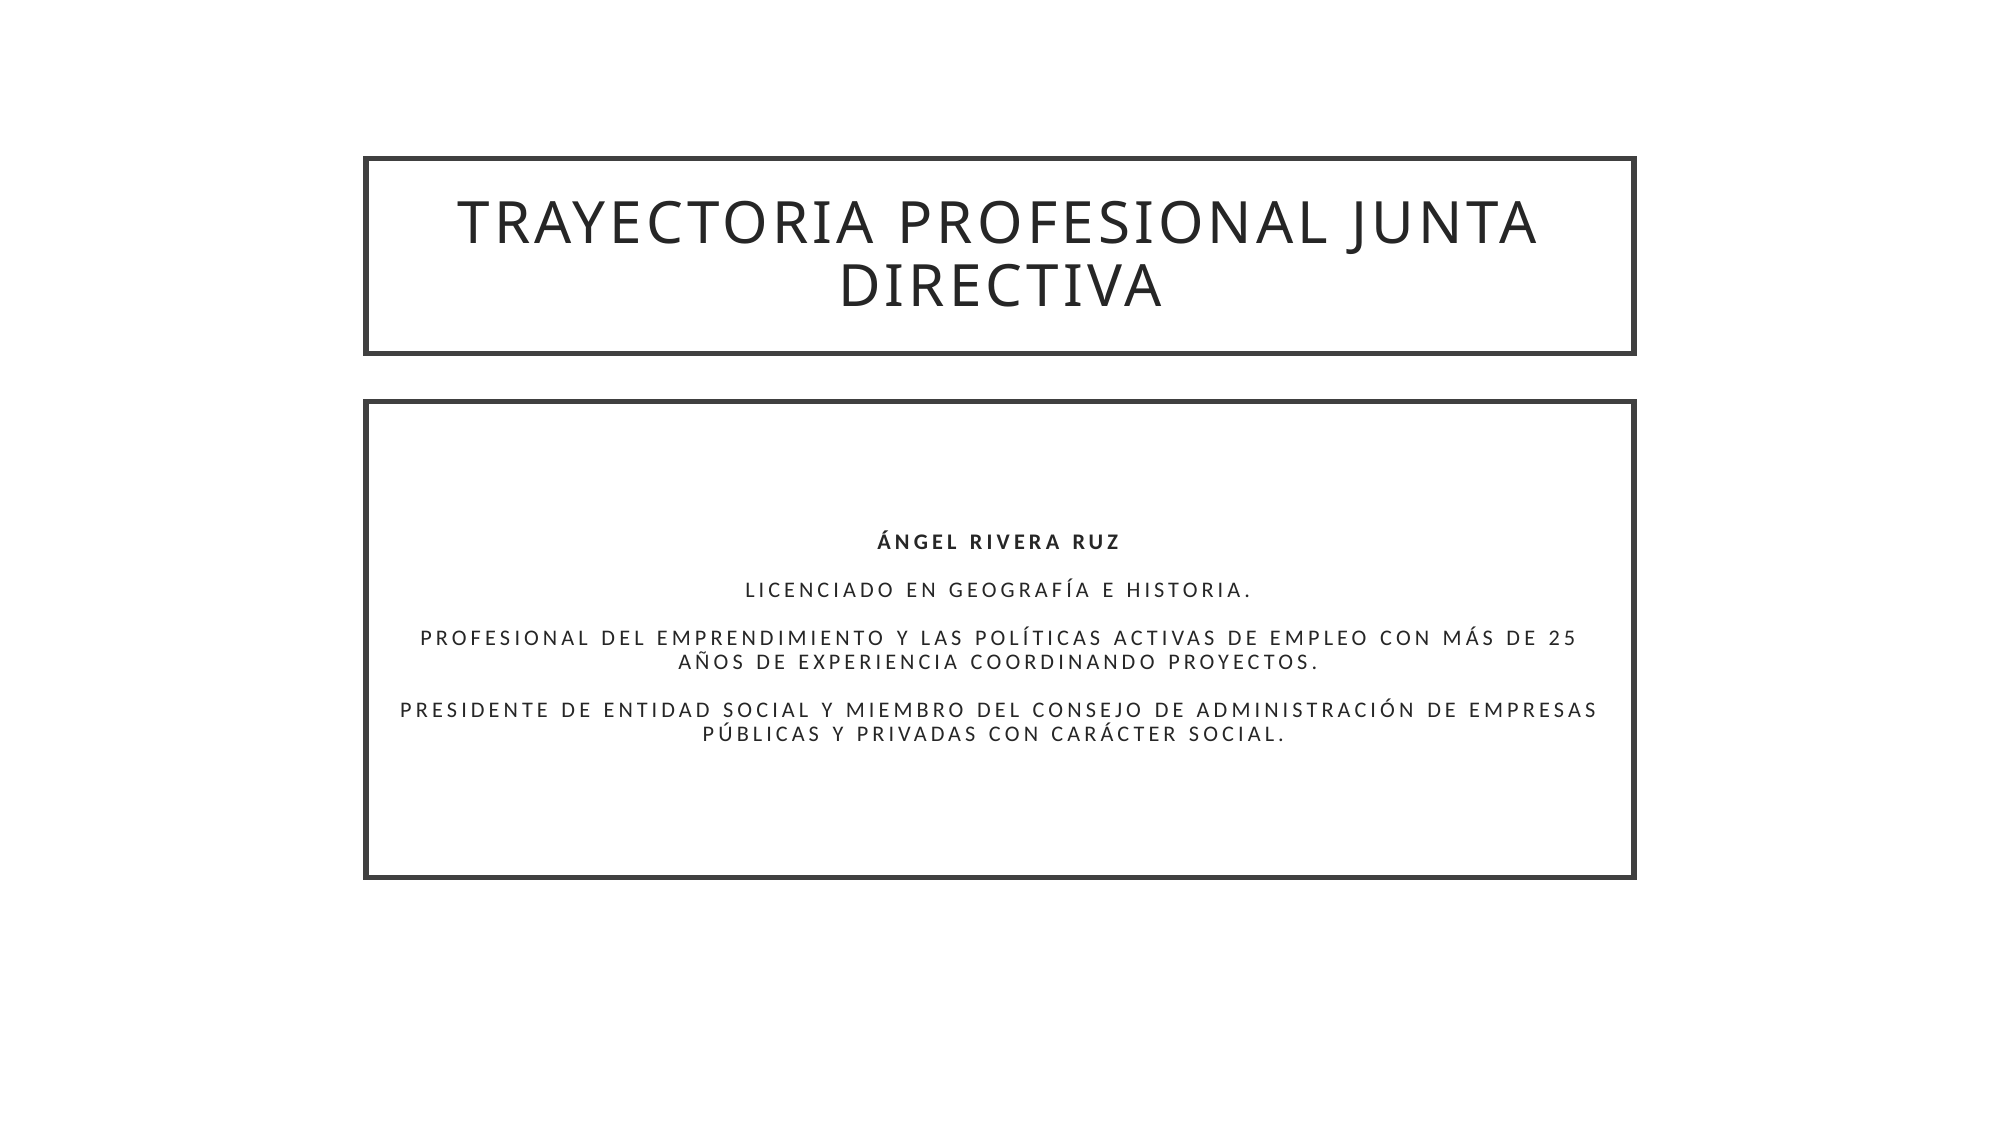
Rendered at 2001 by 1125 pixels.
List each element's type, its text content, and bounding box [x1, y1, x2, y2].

title Trayectoria profesional junta directiva [366, 158, 1634, 354]
title Ángel Rivera Ruz Licenciado en Geografía e Historia. Profesional del emprendimiento y las políticas activas de empleo con más de 25 años de experiencia coordinando proyectos. Presidente de entidad social y miembro del consejo de administración de empresas públicas y privadas con carácter social. [366, 401, 1634, 878]
